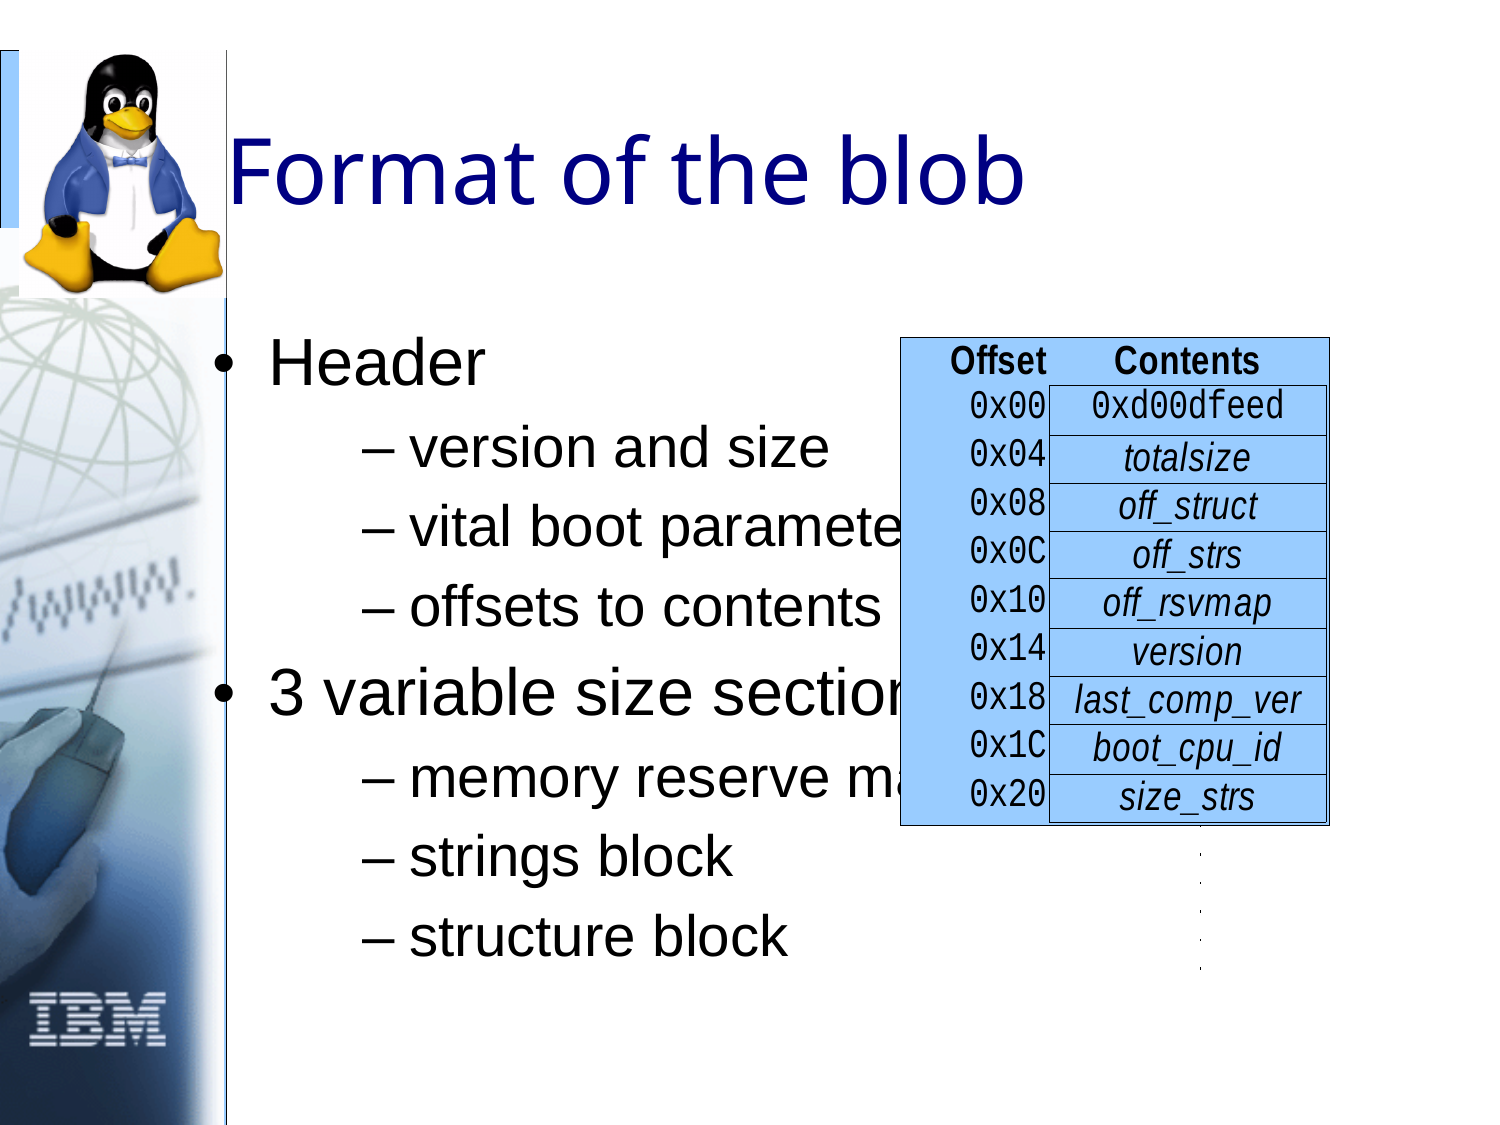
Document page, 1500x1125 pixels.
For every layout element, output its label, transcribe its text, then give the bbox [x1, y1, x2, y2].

chart [900, 337, 1330, 826]
title Format of the blob [224, 99, 1388, 238]
list Header version and size vital boot parameters offsets to contents 3 variable size sections memory reserve map strings block structure block [212, 324, 976, 1001]
